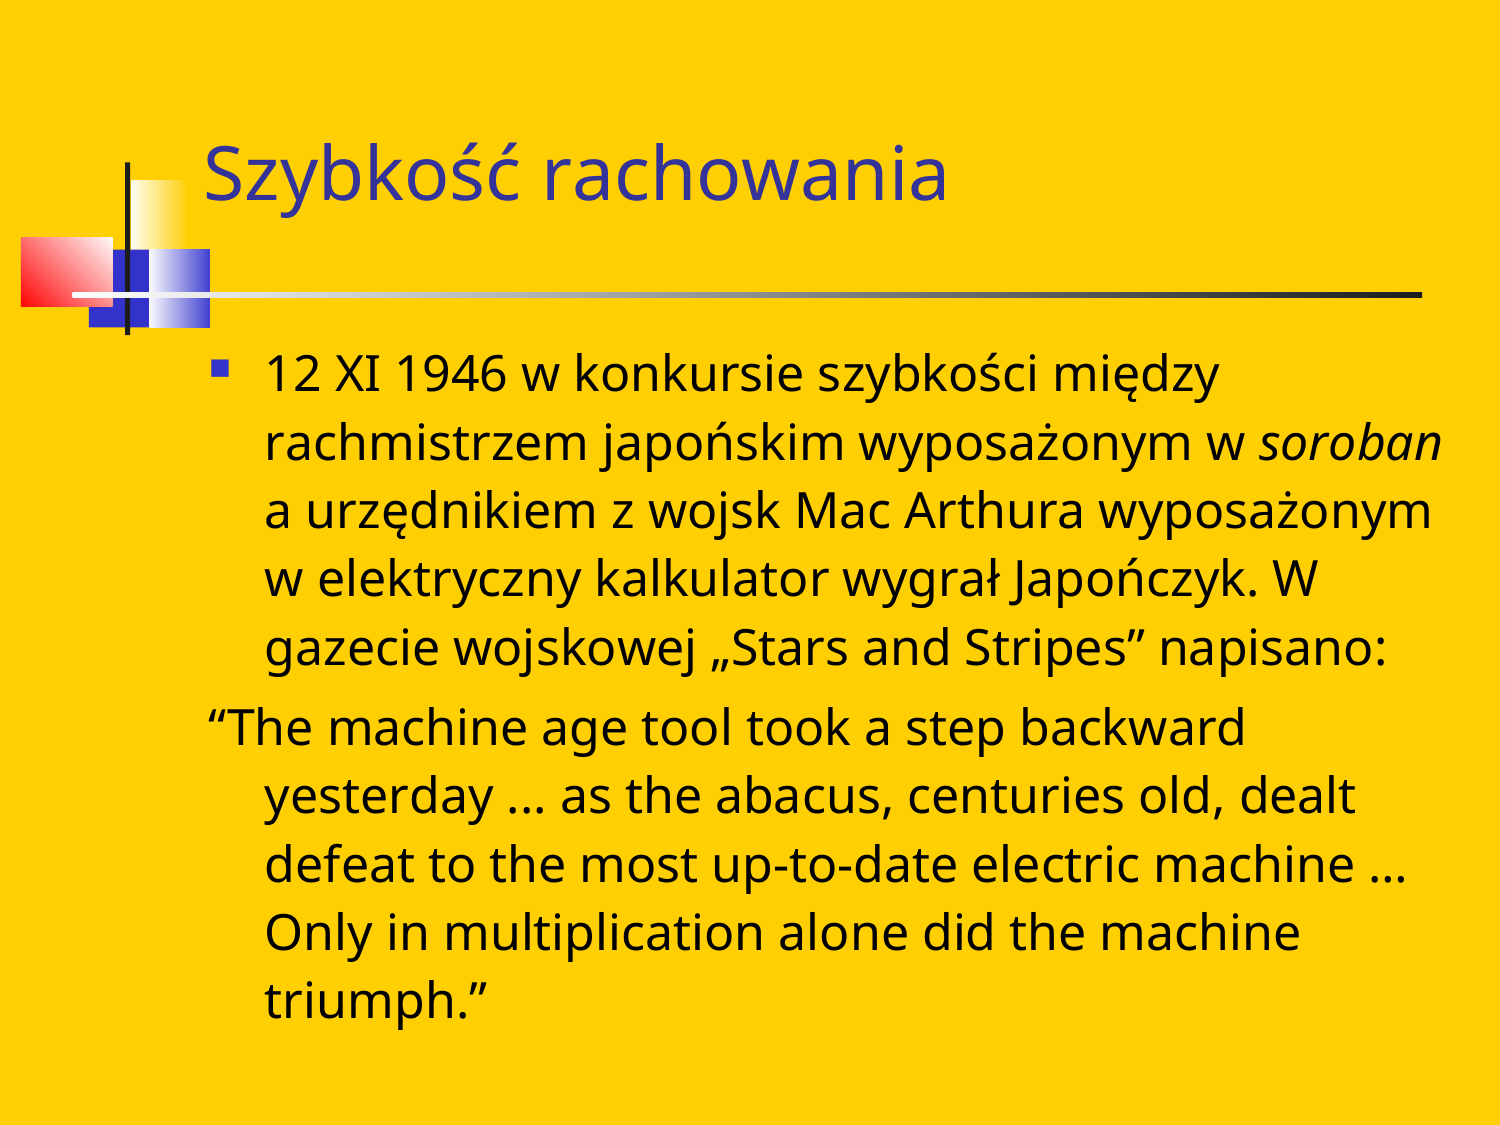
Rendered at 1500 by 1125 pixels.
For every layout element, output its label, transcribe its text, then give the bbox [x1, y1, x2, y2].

list 12 XI 1946 w konkursie szybkości między rachmistrzem japońskim wyposażonym w soroban a urzędnikiem z wojsk Mac Arthura wyposażonym w elektryczny kalkulator wygrał Japończyk. W gazecie wojskowej „Stars and Stripes” napisano: “The machine age tool took a step backward yesterday ... as the abacus, centuries old, dealt defeat to the most up-to-date electric machine … Only in multiplication alone did the machine triumph.” [193, 330, 1469, 1063]
title Szybkość rachowania [188, 45, 1468, 297]
